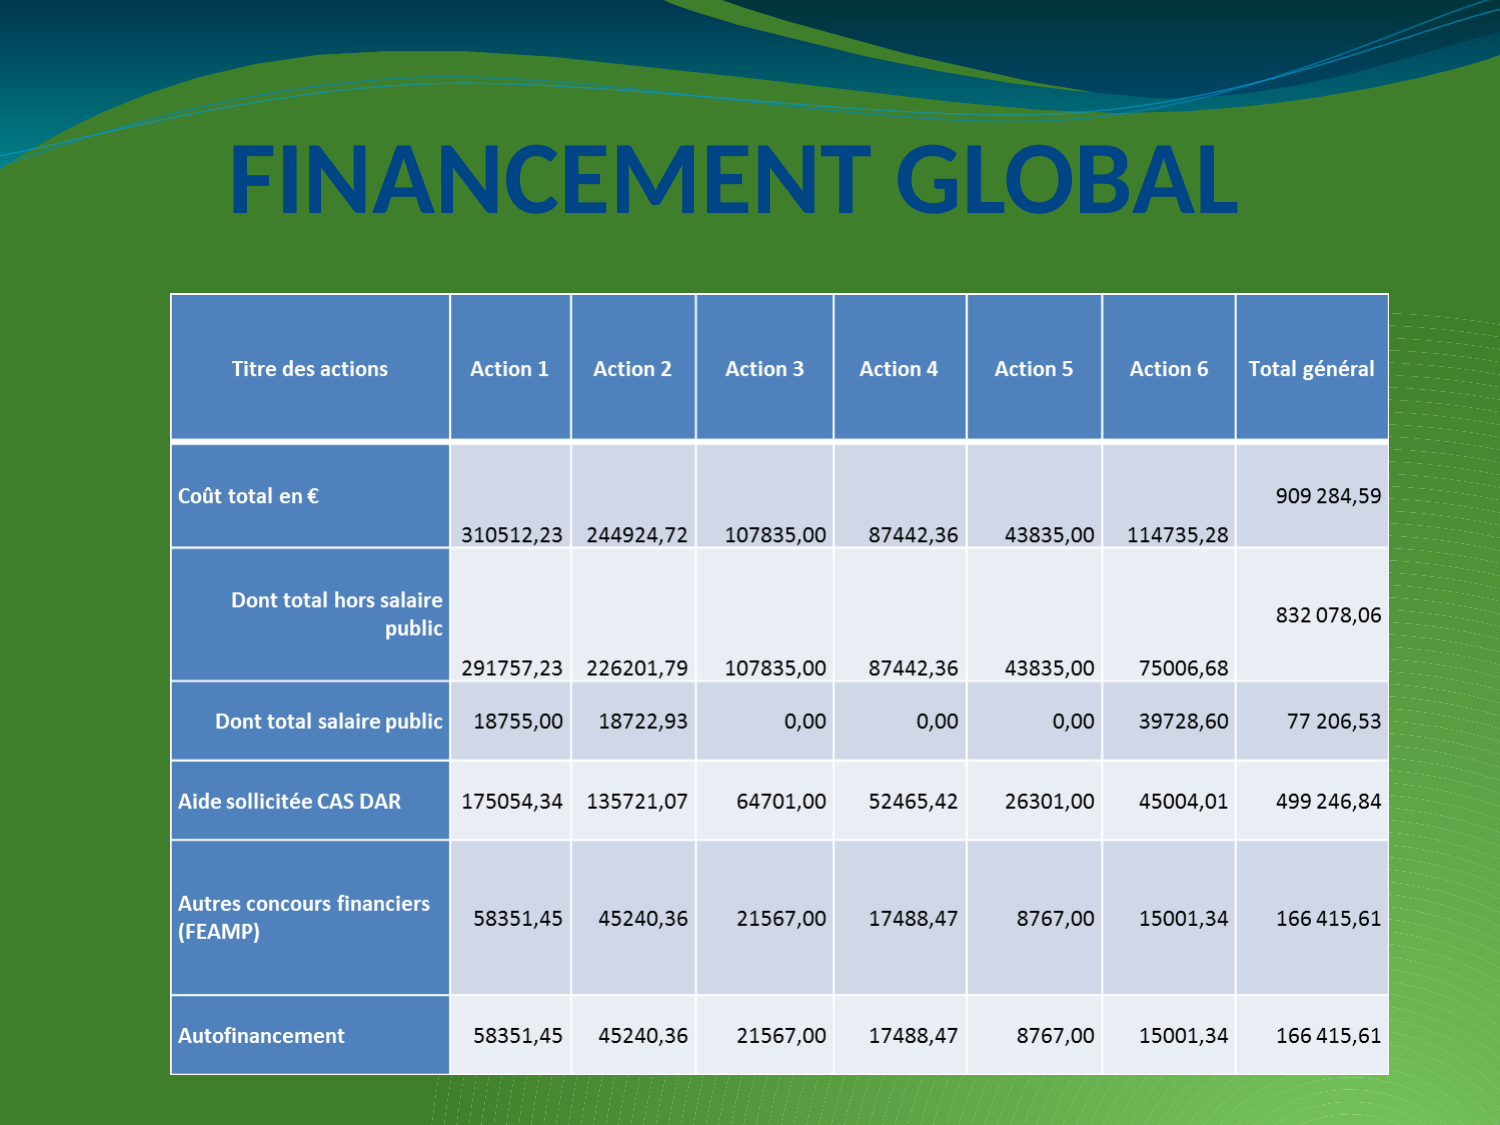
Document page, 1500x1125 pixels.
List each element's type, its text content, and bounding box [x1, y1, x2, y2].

text_box FINANCEMENT GLOBAL [53, 47, 1416, 235]
picture [170, 293, 1389, 1075]
